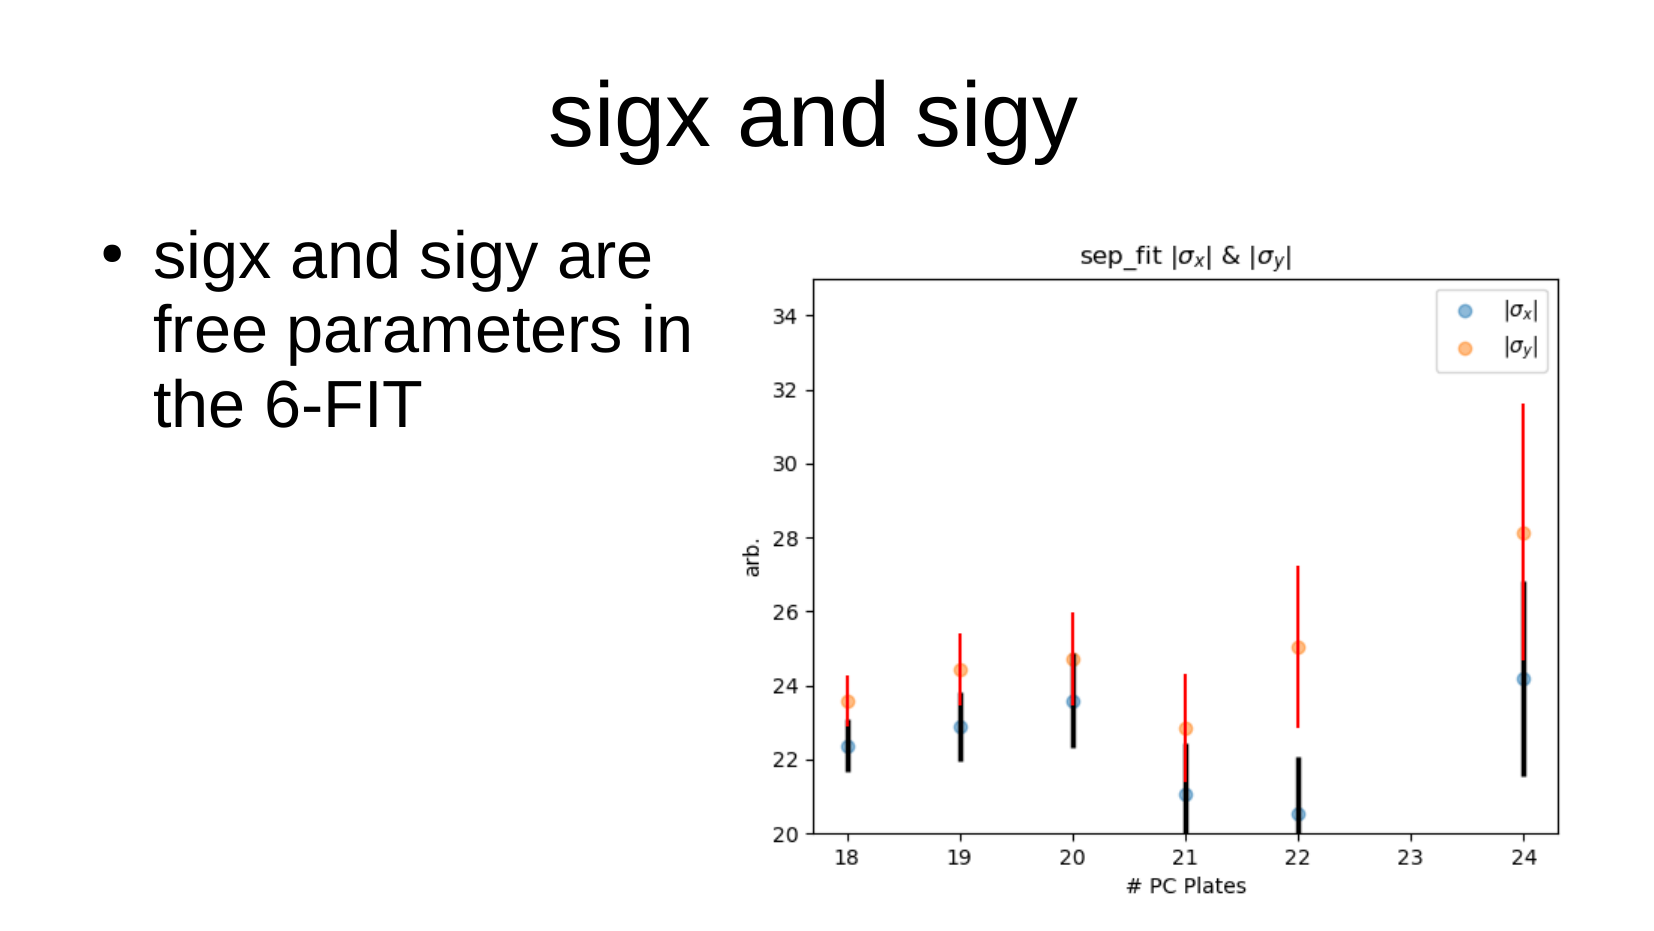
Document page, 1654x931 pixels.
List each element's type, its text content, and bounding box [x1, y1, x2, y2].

picture [693, 192, 1654, 913]
title sigx and sigy [82, 37, 1571, 193]
list sigx and sigy are free parameters in the 6-FIT [82, 217, 693, 849]
